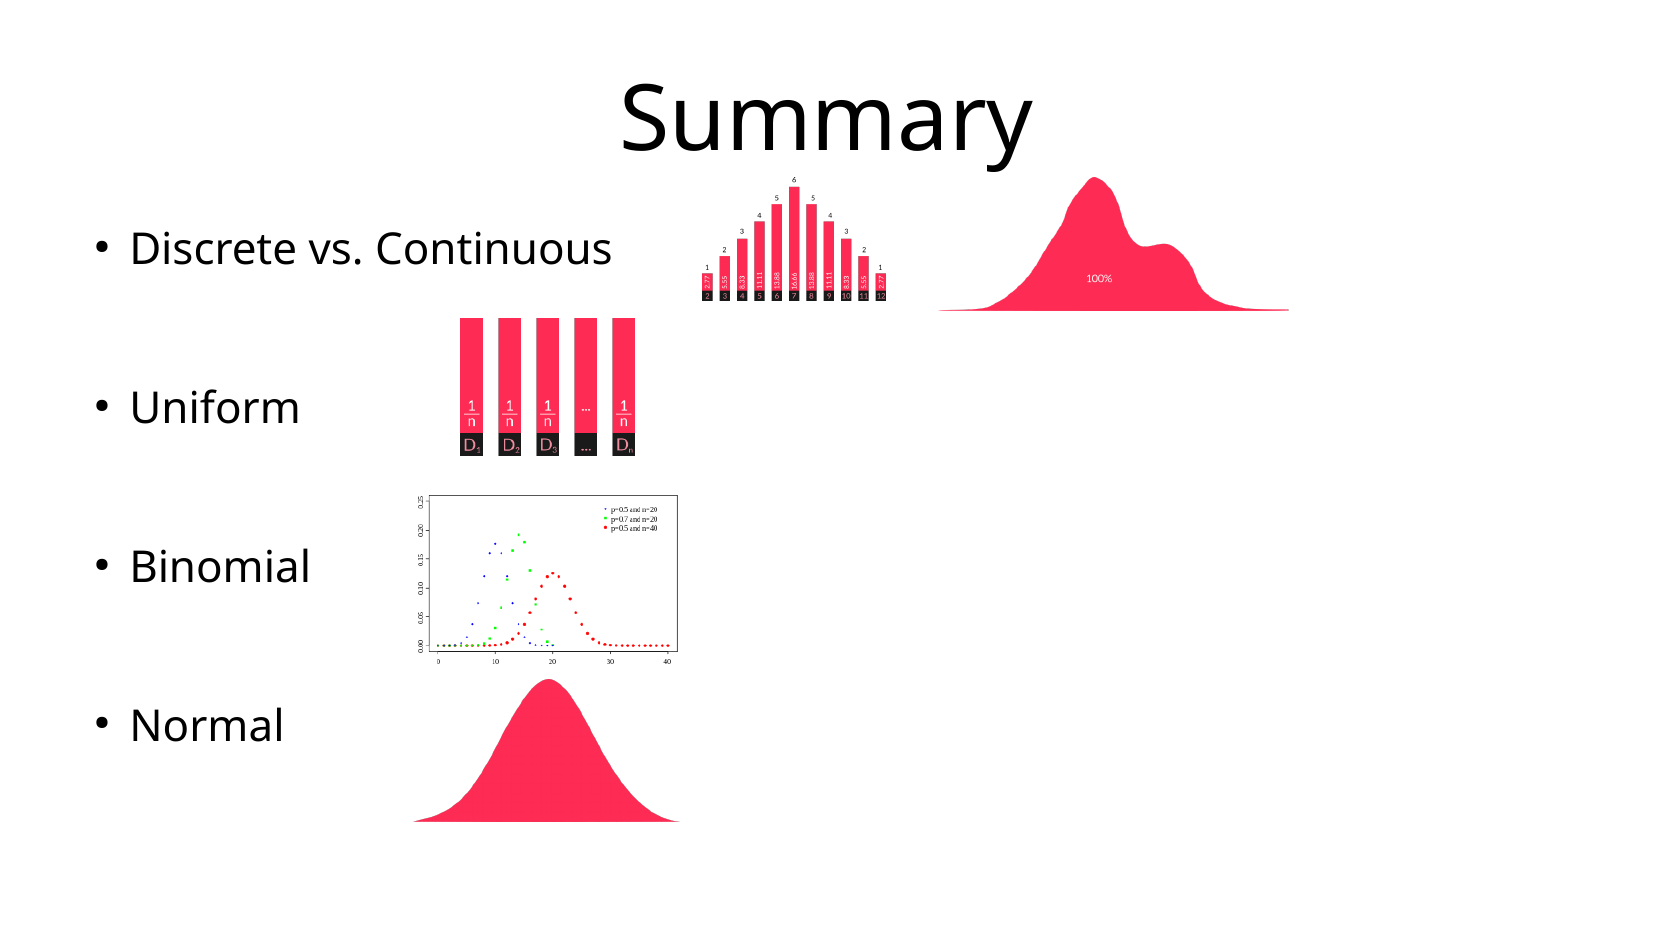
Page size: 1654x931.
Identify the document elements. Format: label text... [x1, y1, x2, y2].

list Discrete vs. Continuous Uniform Binomial Normal [82, 217, 1571, 758]
picture [413, 679, 680, 822]
title Summary [82, 37, 1571, 193]
picture [460, 318, 635, 456]
picture [938, 177, 1289, 311]
picture [702, 177, 886, 301]
picture [413, 492, 680, 670]
